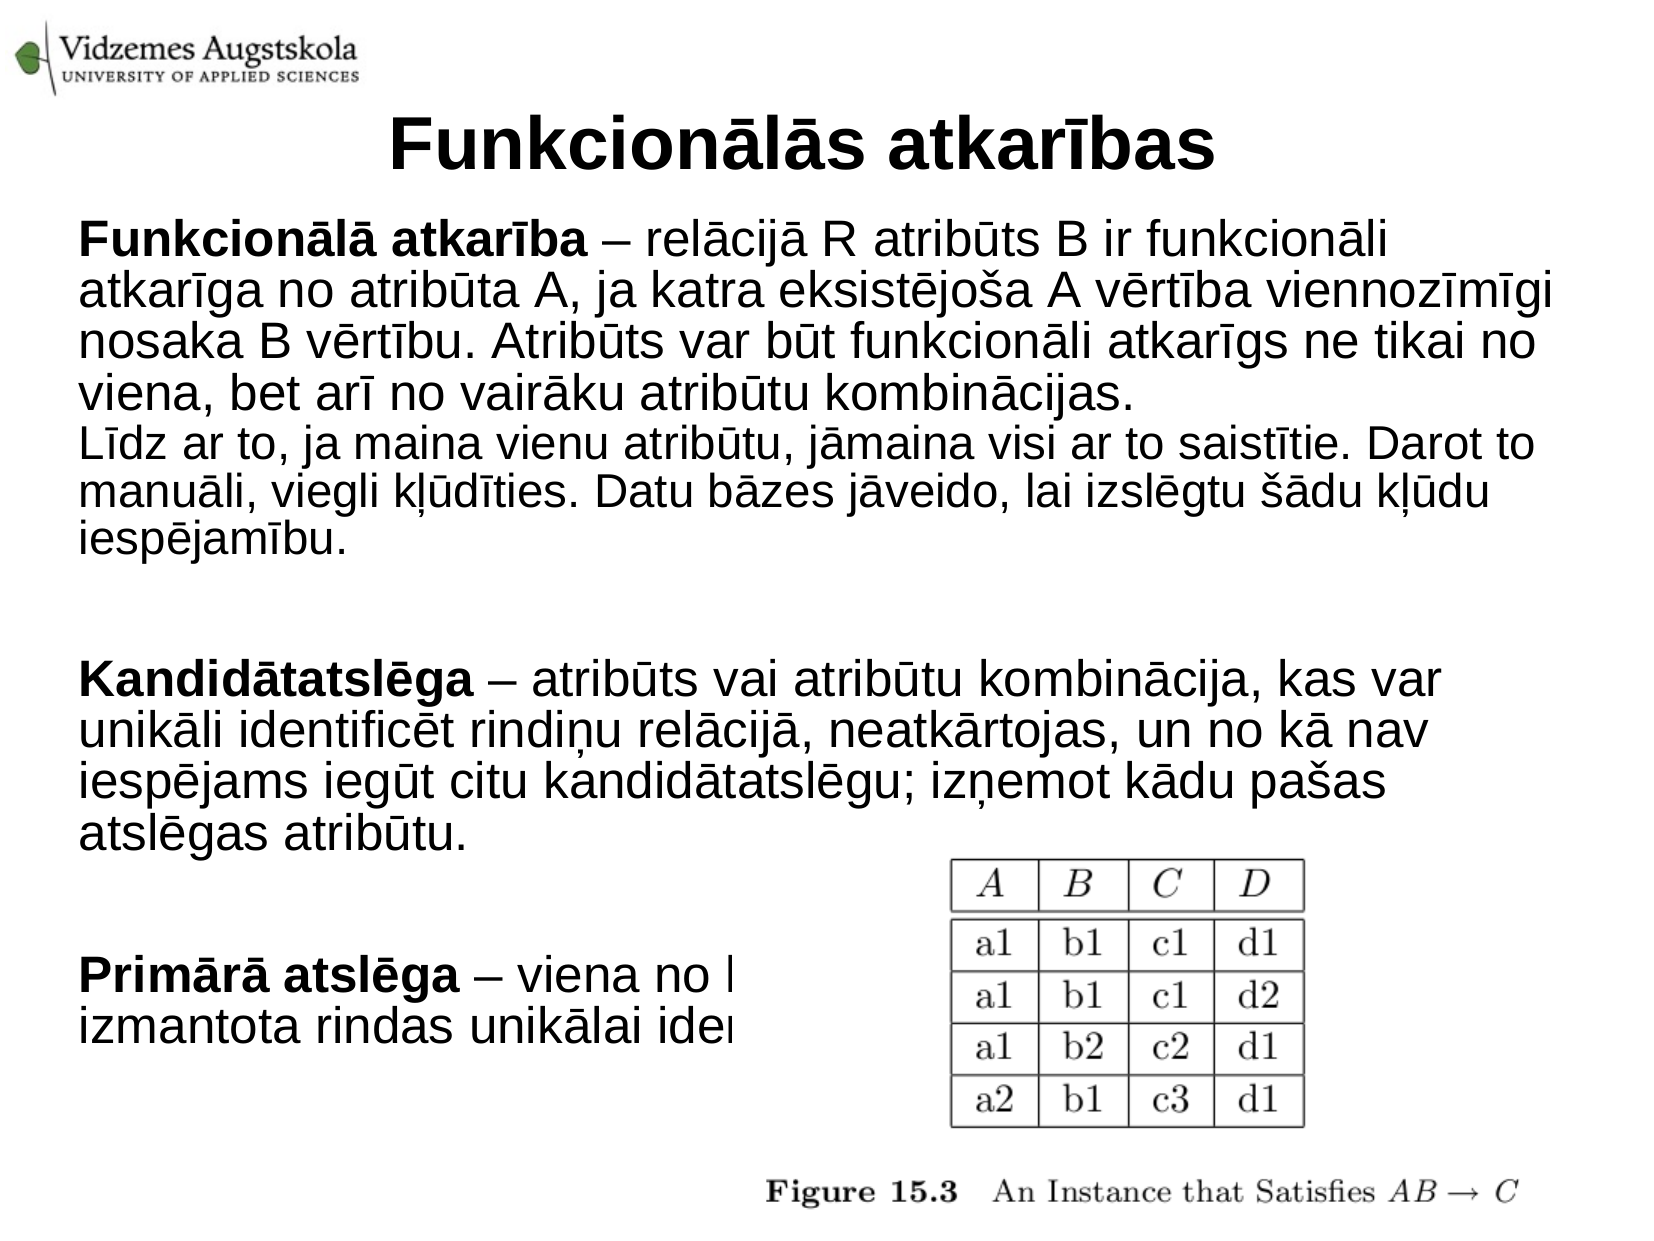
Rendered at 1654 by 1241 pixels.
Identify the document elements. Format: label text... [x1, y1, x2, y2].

list Funkcionālā atkarība – relācijā R atribūts B ir funkcionāli atkarīga no atribūta A, ja katra eksistējoša A vērtība viennozīmīgi nosaka B vērtību. Atribūts var būt funkcionāli atkarīgs ne tikai no viena, bet arī no vairāku atribūtu kombinācijas. Līdz ar to, ja maina vienu atribūtu, jāmaina visi ar to saistītie. Darot to manuāli, viegli kļūdīties. Datu bāzes jāveido, lai izslēgtu šādu kļūdu iespējamību. Kandidātatslēga – atribūts vai atribūtu kombinācija, kas var unikāli identificēt rindiņu relācijā, neatkārtojas, un no kā nav iespējams iegūt citu kandidātatslēgu; izņemot kādu pašas atslēgas atribūtu. Primārā atslēga – viena no kandidātatslēgām, kas reāli tiek izmantota rindas unikālai identificēšanai. [78, 210, 1565, 1081]
title Funkcionālās atkarības [94, 103, 1512, 188]
picture [5, 2, 368, 113]
picture [732, 832, 1529, 1217]
